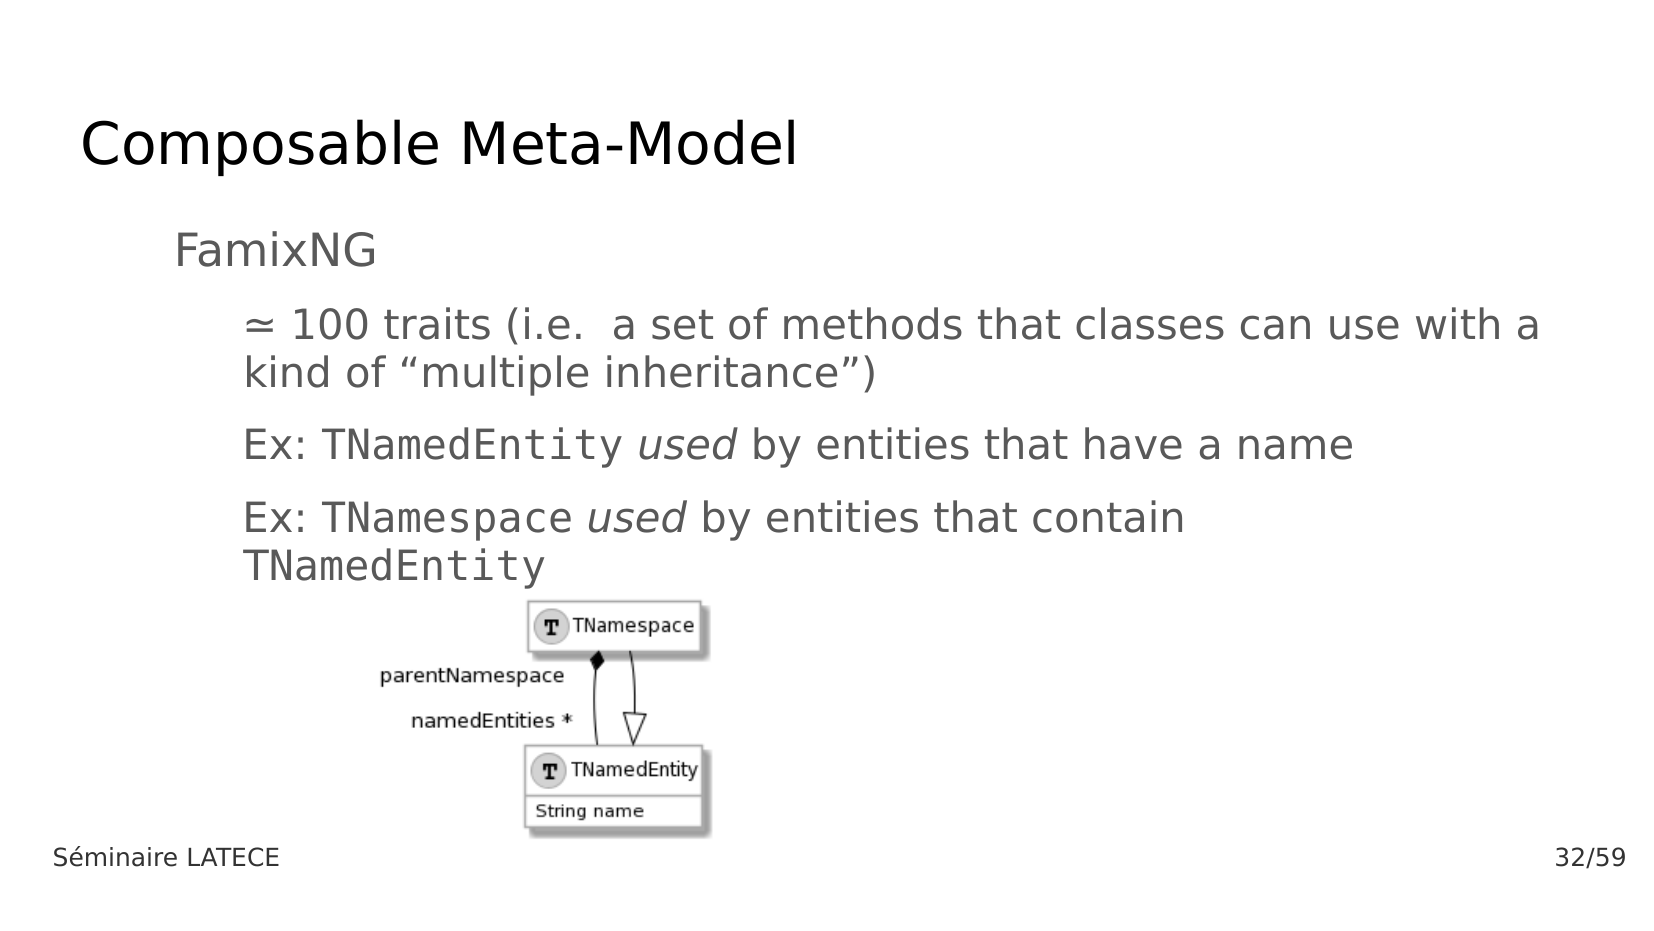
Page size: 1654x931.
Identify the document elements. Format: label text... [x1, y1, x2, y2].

title Composable Meta-Model [80, 97, 1479, 192]
picture [371, 590, 722, 847]
list FamixNG ≃ 100 traits (i.e. a set of methods that classes can use with a kind of “multiple inheritance”) Ex: TNamedEntity used by entities that have a name Ex: TNamespace used by entities that contain TNamedEntity [157, 223, 1578, 797]
